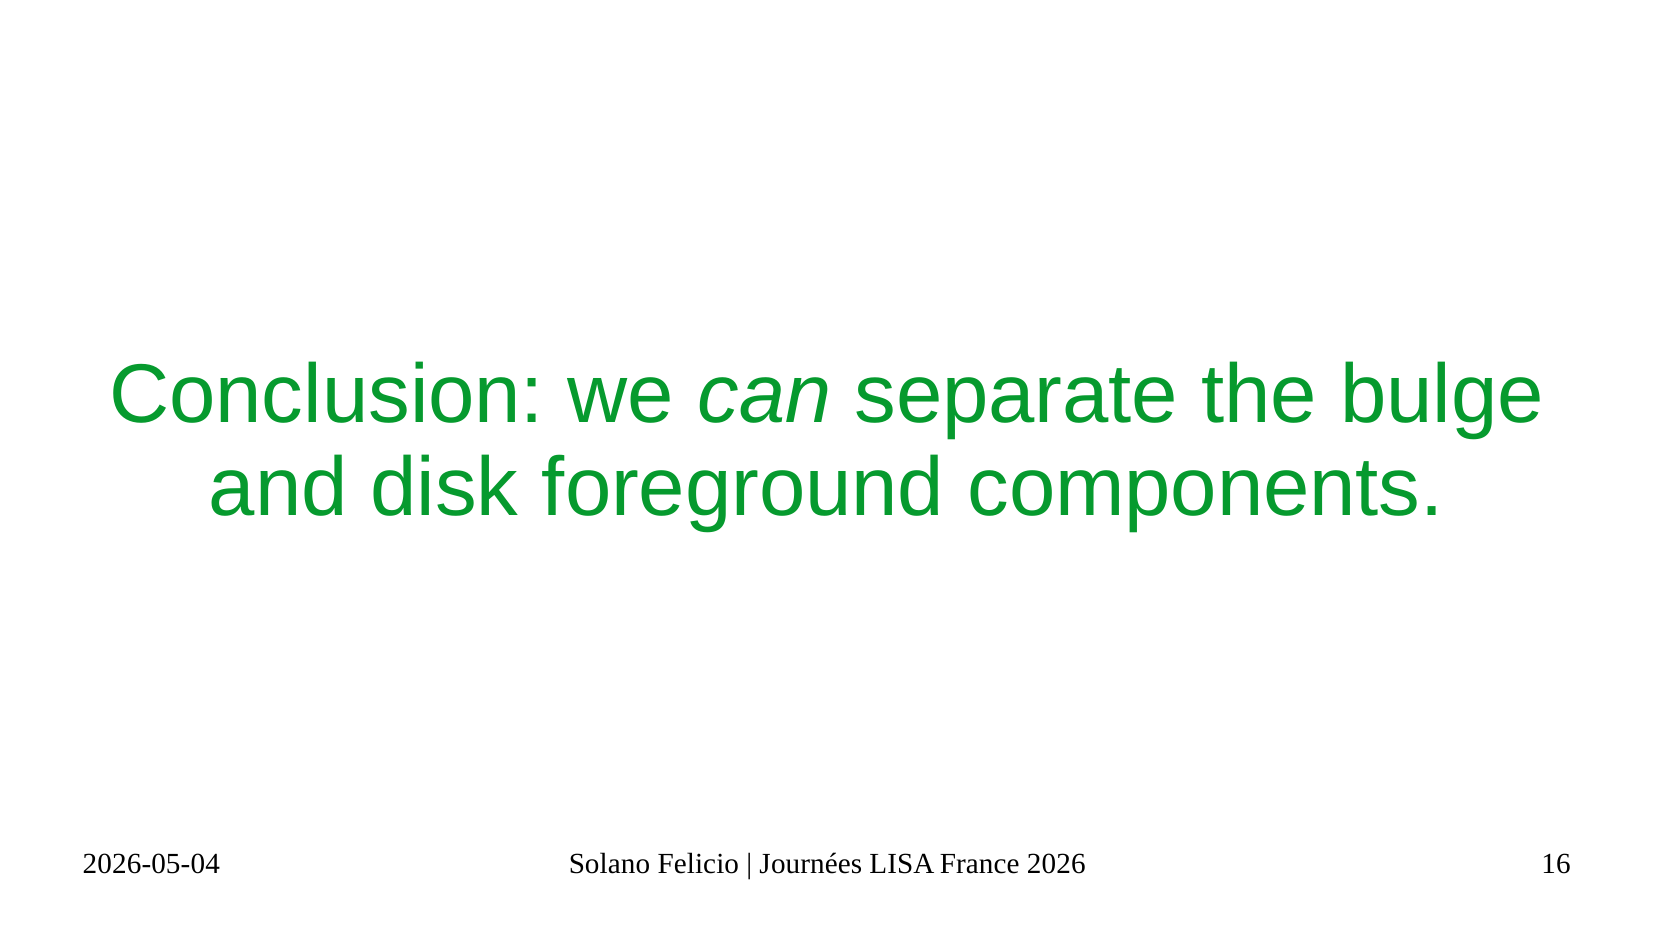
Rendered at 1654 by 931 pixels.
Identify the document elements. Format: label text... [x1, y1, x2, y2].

title Conclusion: we can separate the bulge and disk foreground components. [82, 337, 1571, 543]
